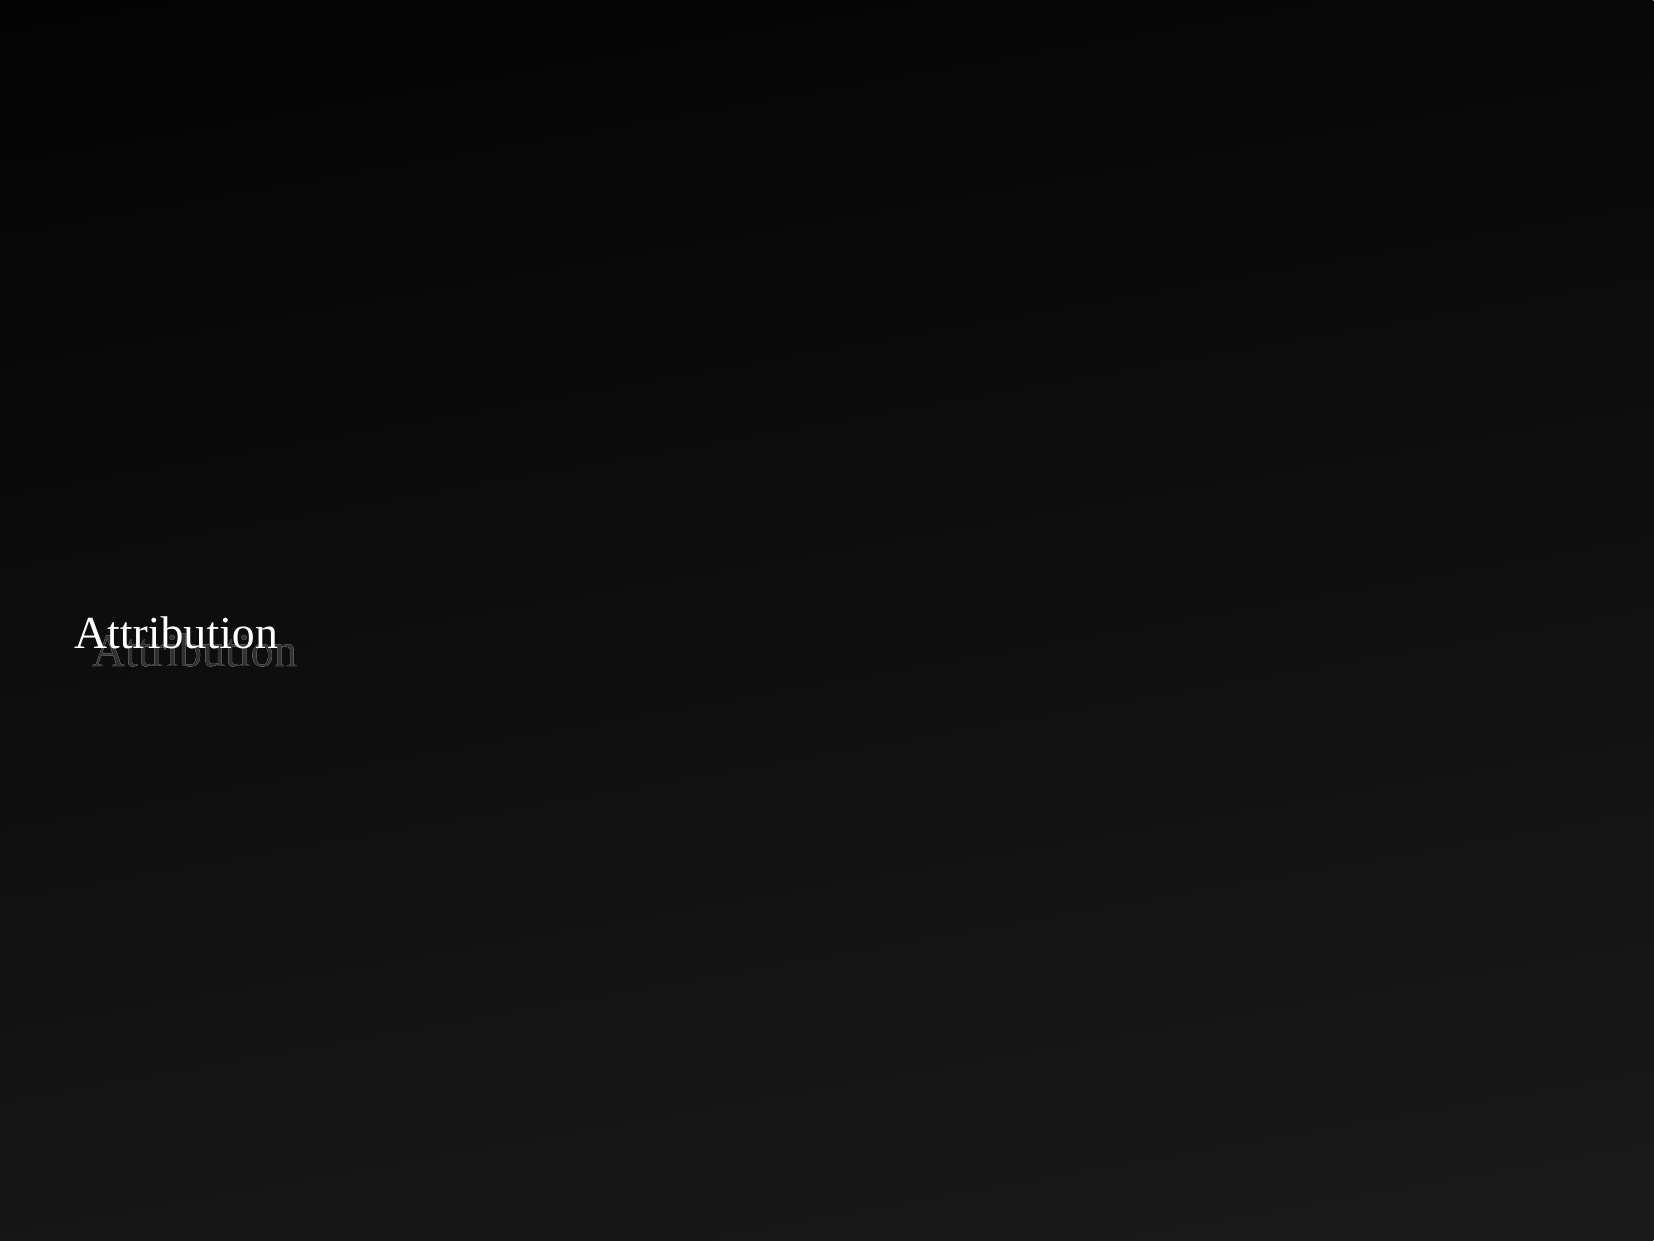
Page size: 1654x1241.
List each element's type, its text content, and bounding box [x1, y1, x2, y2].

text_box Attribution [59, 600, 294, 666]
